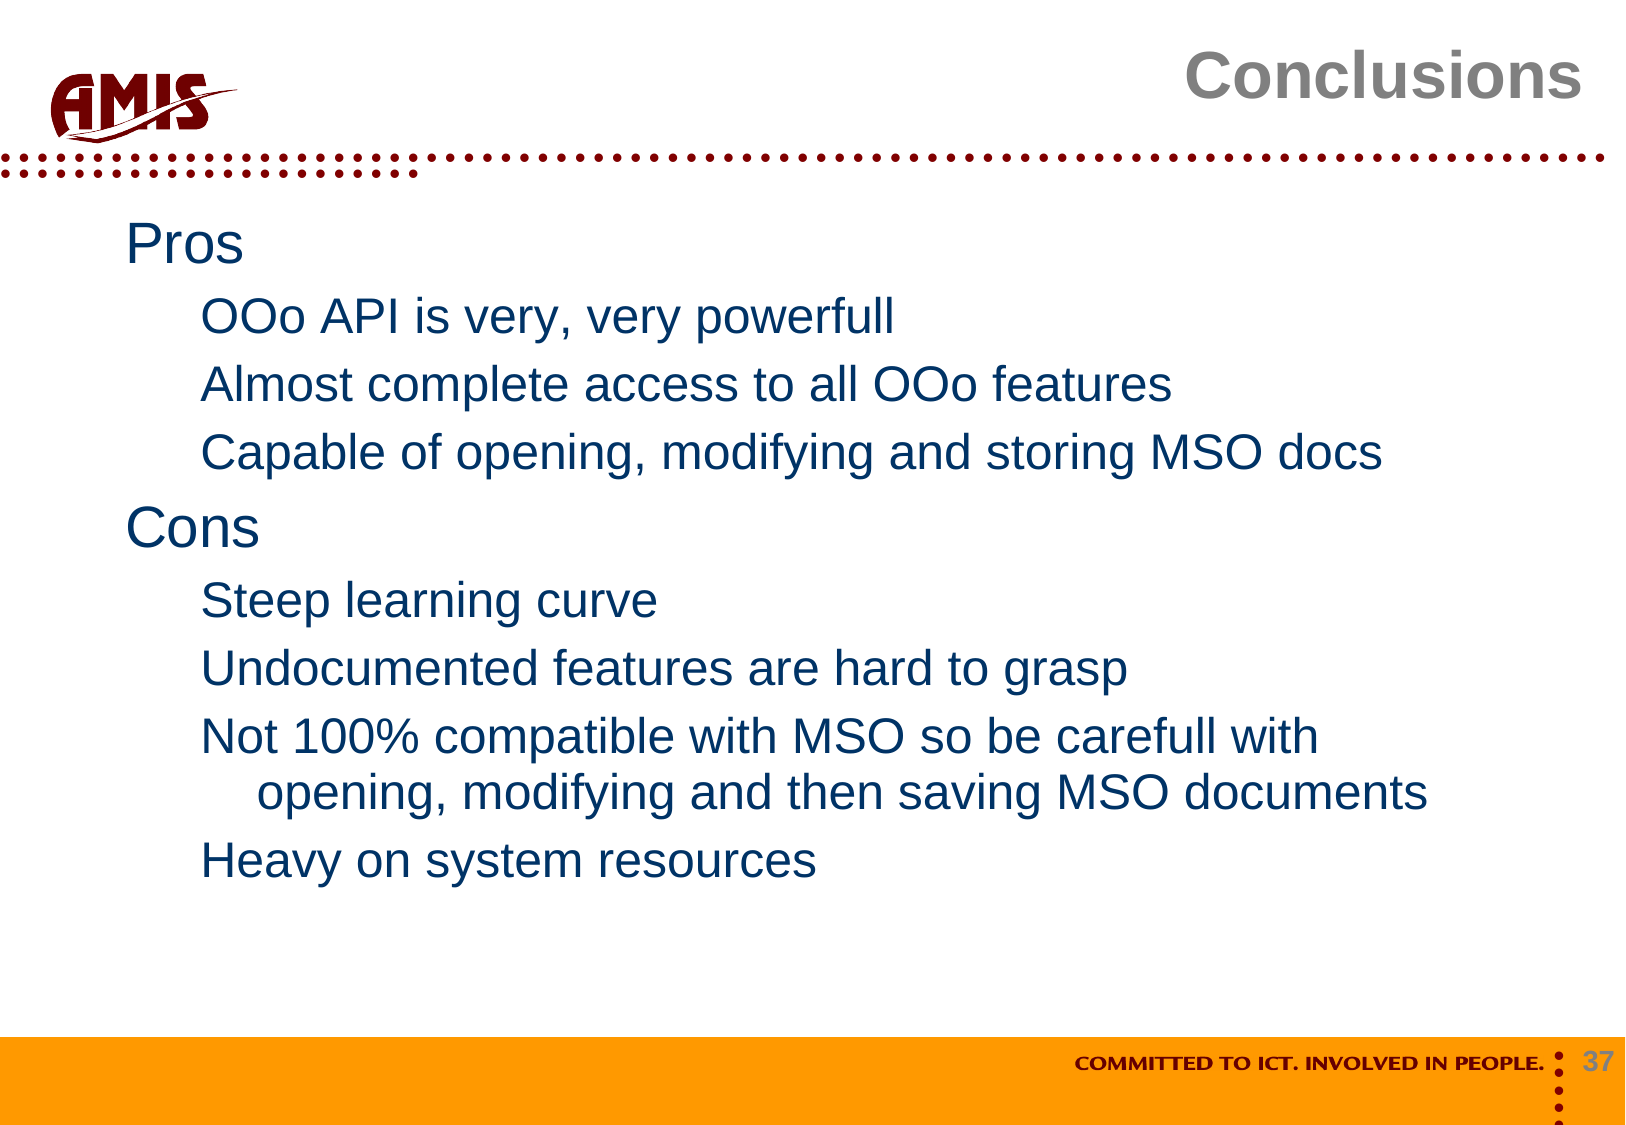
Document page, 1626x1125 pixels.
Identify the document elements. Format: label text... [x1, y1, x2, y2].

picture [50, 73, 238, 144]
list Pros OOo API is very, very powerfull Almost complete access to all OOo features Capable of opening, modifying and storing MSO docs Cons Steep learning curve Undocumented features are hard to grasp Not 100% compatible with MSO so be carefull with opening, modifying and then saving MSO documents Heavy on system resources [124, 210, 1500, 1061]
picture [1074, 1055, 1544, 1071]
title Conclusions [262, 27, 1585, 123]
